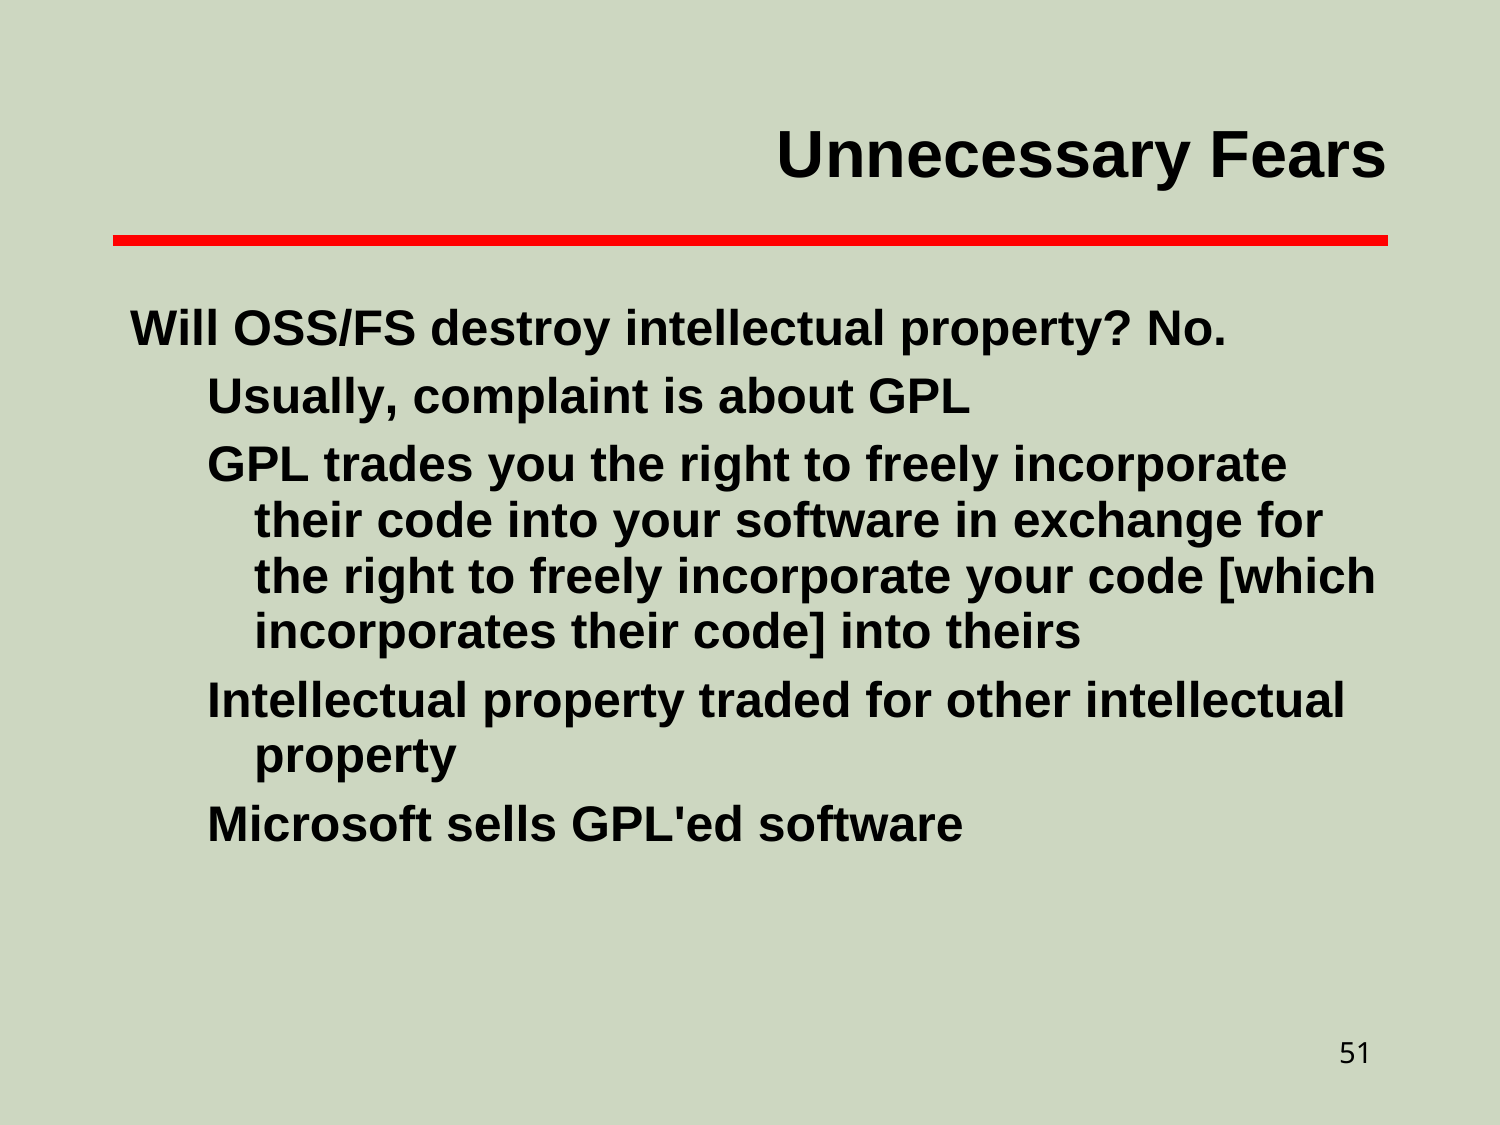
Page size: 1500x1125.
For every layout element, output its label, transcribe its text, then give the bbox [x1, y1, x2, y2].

title Unnecessary Fears [337, 85, 1388, 224]
list Will OSS/FS destroy intellectual property? No. Usually, complaint is about GPL GPL trades you the right to freely incorporate their code into your software in exchange for the right to freely incorporate your code [which incorporates their code] into theirs Intellectual property traded for other intellectual property Microsoft sells GPL'ed software [112, 299, 1388, 1001]
